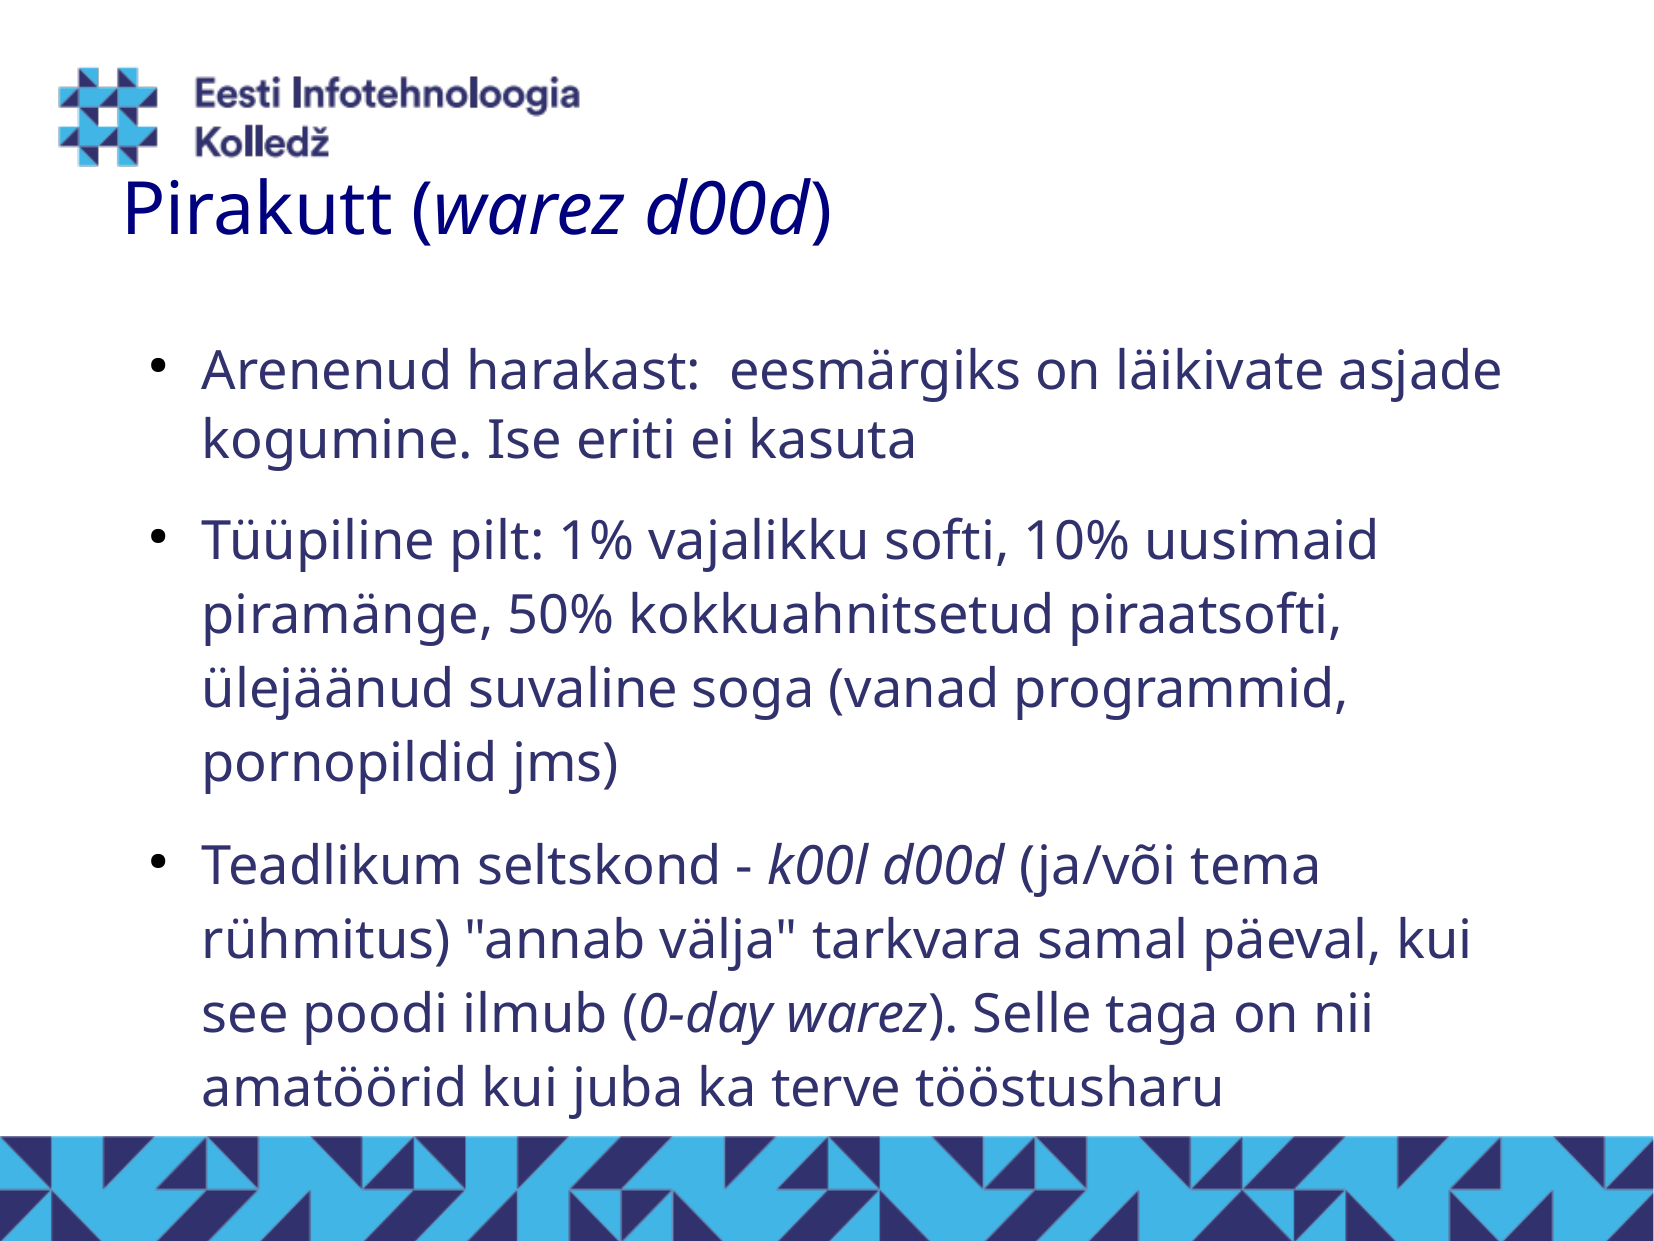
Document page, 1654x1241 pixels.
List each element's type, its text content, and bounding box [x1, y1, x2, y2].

title Pirakutt (warez d00d) [121, 102, 1534, 310]
list Arenenud harakast: eesmärgiks on läikivate asjade kogumine. Ise eriti ei kasuta Tüüpiline pilt: 1% vajalikku softi, 10% uusimaid piramänge, 50% kokkuahnitsetud piraatsofti, ülejäänud suvaline soga (vanad programmid, pornopildid jms) Teadlikum seltskond - k00l d00d (ja/või tema rühmitus) "annab välja" tarkvara samal päeval, kui see poodi ilmub (0-day warez). Selle taga on nii amatöörid kui juba ka terve tööstusharu [130, 334, 1543, 1129]
